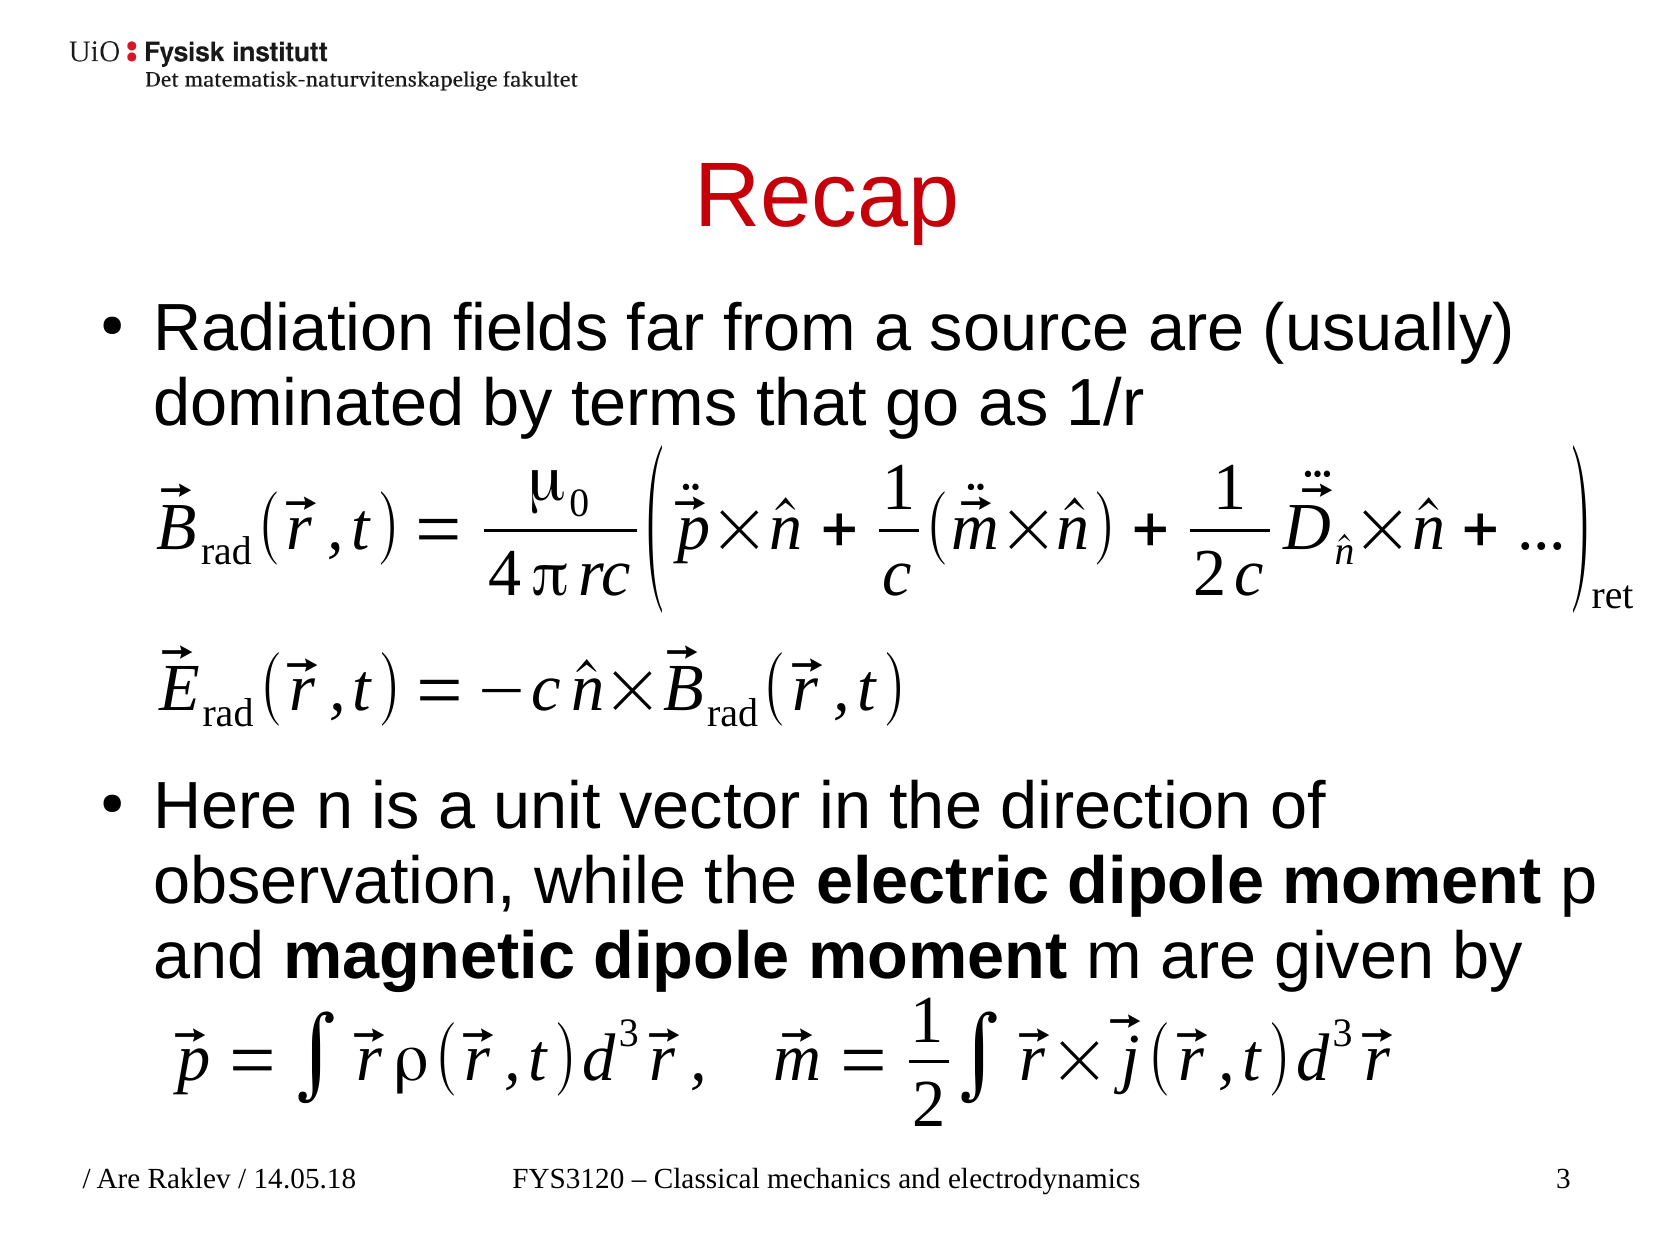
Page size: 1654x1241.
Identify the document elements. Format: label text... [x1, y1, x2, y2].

chart [148, 442, 1642, 619]
picture [68, 37, 581, 93]
list Radiation fields far from a source are (usually) dominated by terms that go as 1/r Here n is a unit vector in the direction of observation, while the electric dipole moment p and magnetic dipole moment m are given by [82, 290, 1613, 1147]
chart [164, 981, 1403, 1141]
title Recap [82, 90, 1571, 290]
chart [148, 643, 912, 735]
